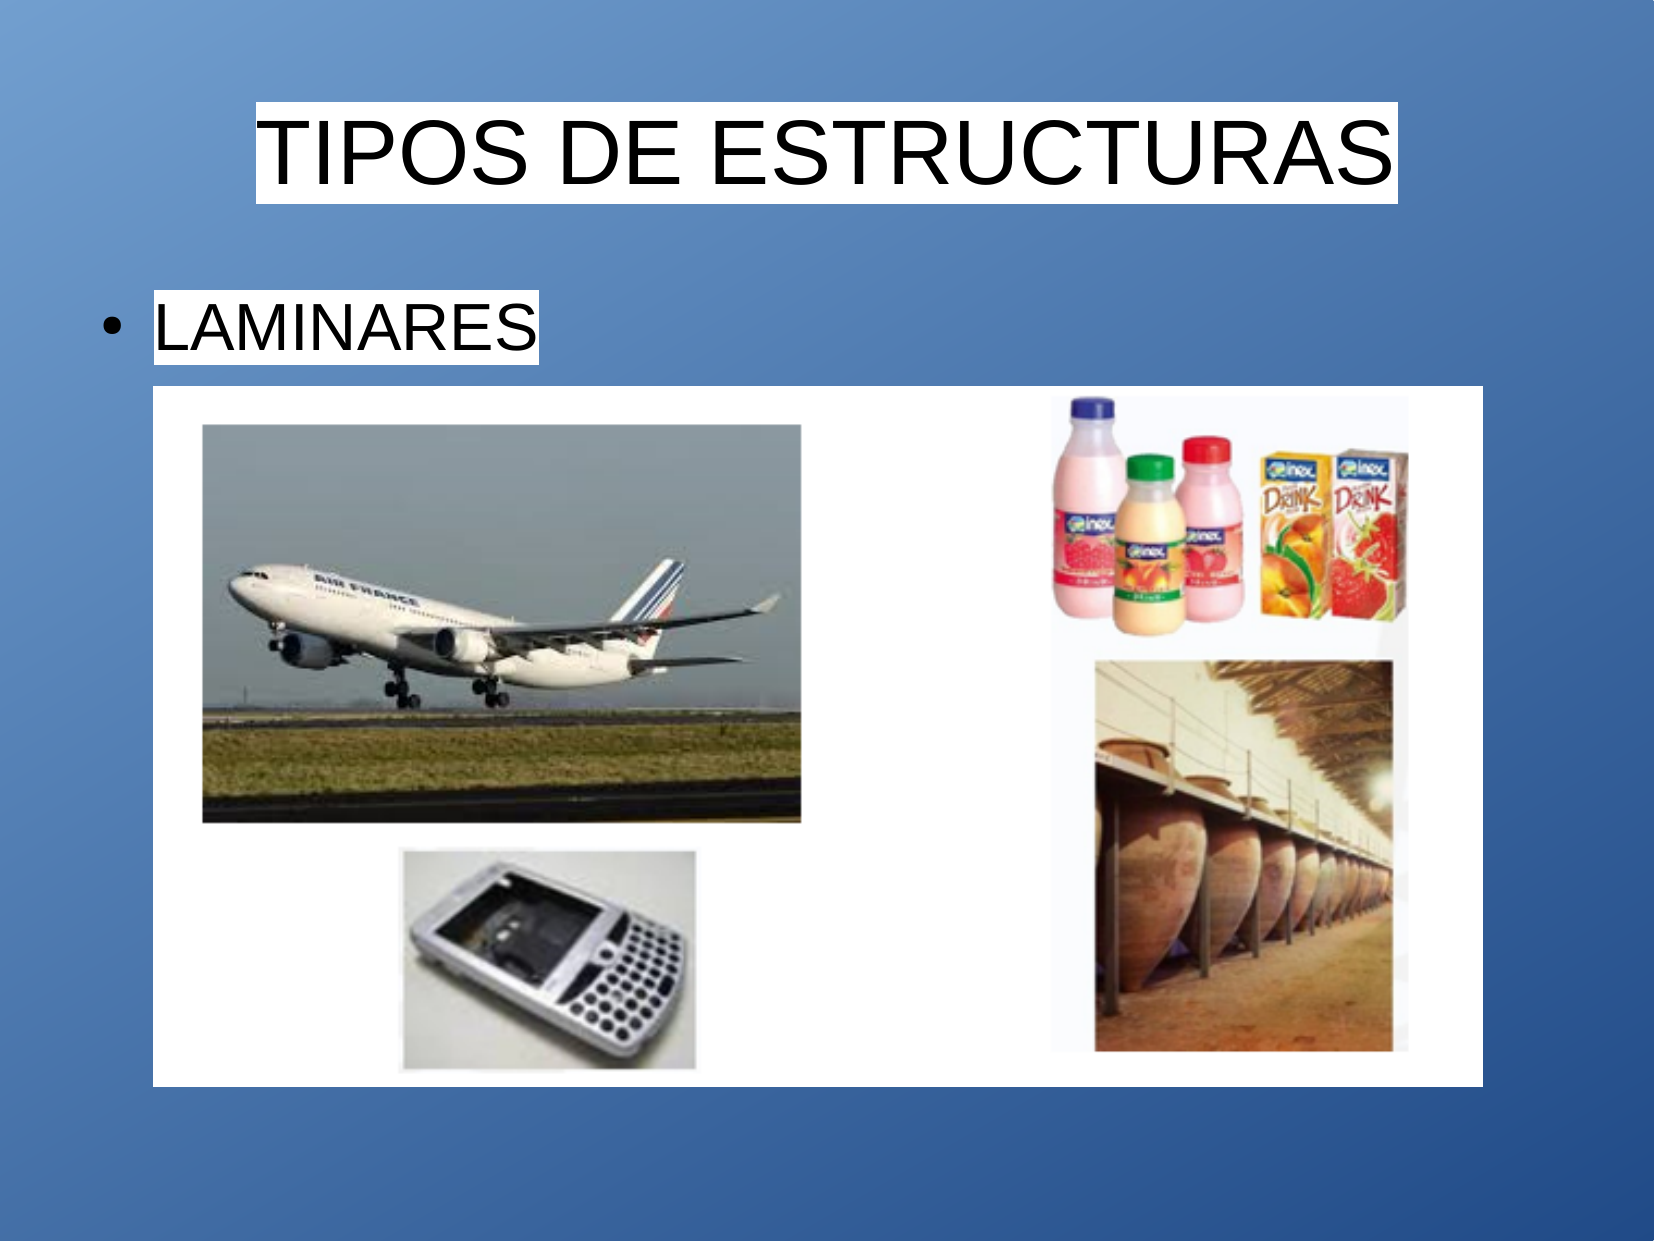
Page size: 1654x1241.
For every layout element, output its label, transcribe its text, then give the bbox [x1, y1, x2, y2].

list LAMINARES [82, 290, 1571, 634]
picture [153, 386, 1483, 1087]
title TIPOS DE ESTRUCTURAS [82, 49, 1571, 257]
